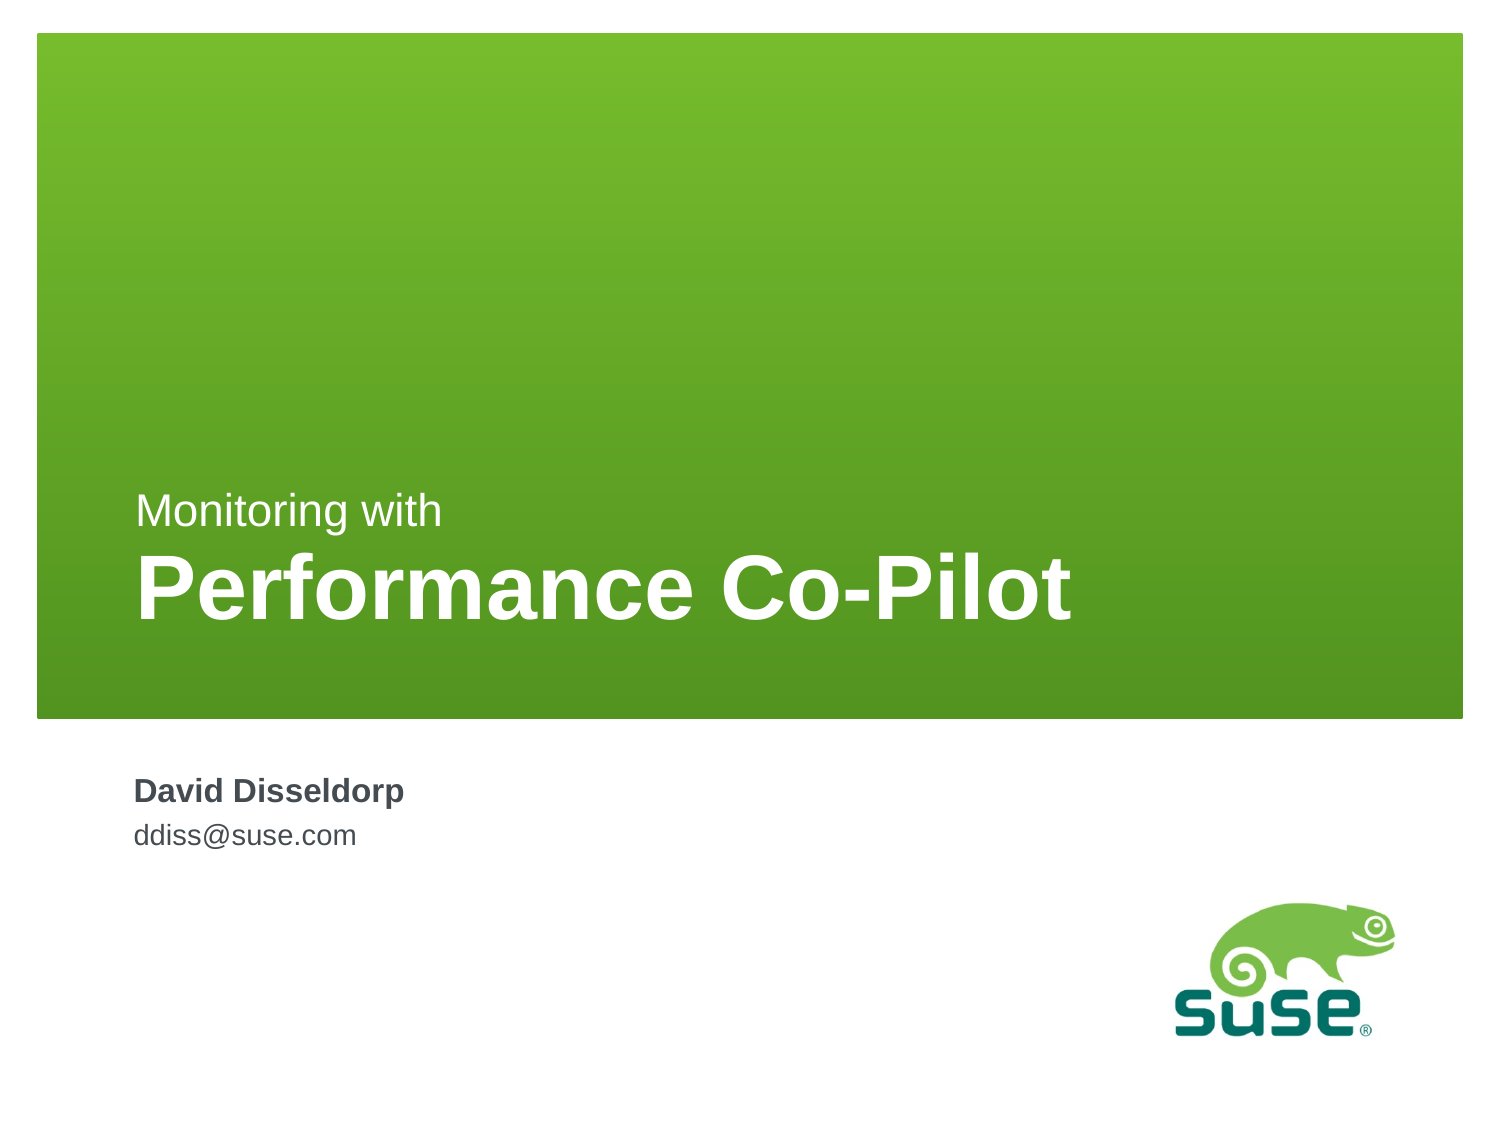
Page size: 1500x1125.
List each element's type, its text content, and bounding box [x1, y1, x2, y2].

subtitle David Disseldorp ddiss@suse.com [133, 772, 758, 1073]
picture [1173, 901, 1398, 1040]
title Monitoring with Performance Co-Pilot [135, 388, 1409, 640]
